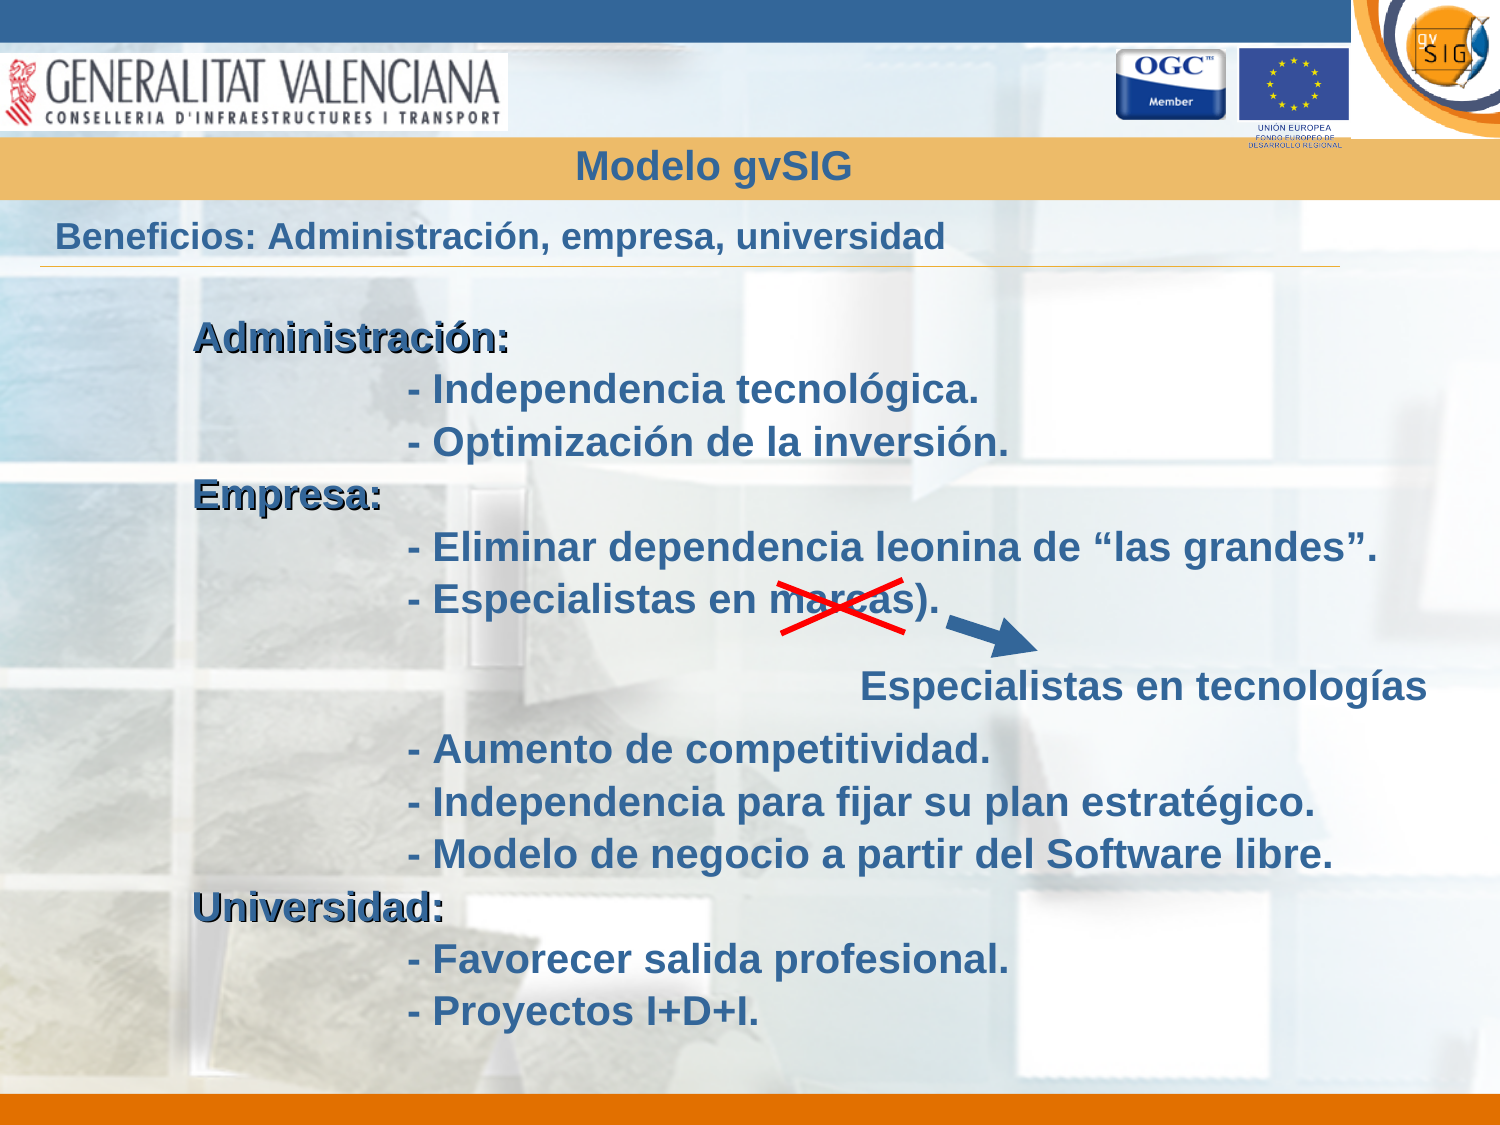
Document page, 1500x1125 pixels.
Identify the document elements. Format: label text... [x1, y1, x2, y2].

picture [1116, 49, 1226, 120]
text_box Beneficios: Administración, empresa, universidad [40, 210, 1123, 254]
text_box - Aumento de competitividad. - Independencia para fijar su plan estratégico. - Modelo de negocio a partir del Software libre. Universidad: - Favorecer salida profesional. - Proyectos I+D+I. [23, 666, 1444, 1089]
text_box Especialistas en tecnologías [703, 655, 1457, 717]
picture [0, 53, 508, 131]
picture [1237, 0, 1500, 139]
text_box Modelo gvSIG [0, 137, 1429, 203]
text_box Administración: - Independencia tecnológica. - Optimización de la inversión. Empresa: - Eliminar dependencia leonina de “las grandes”. - Especialistas en marcas). [23, 254, 1444, 630]
